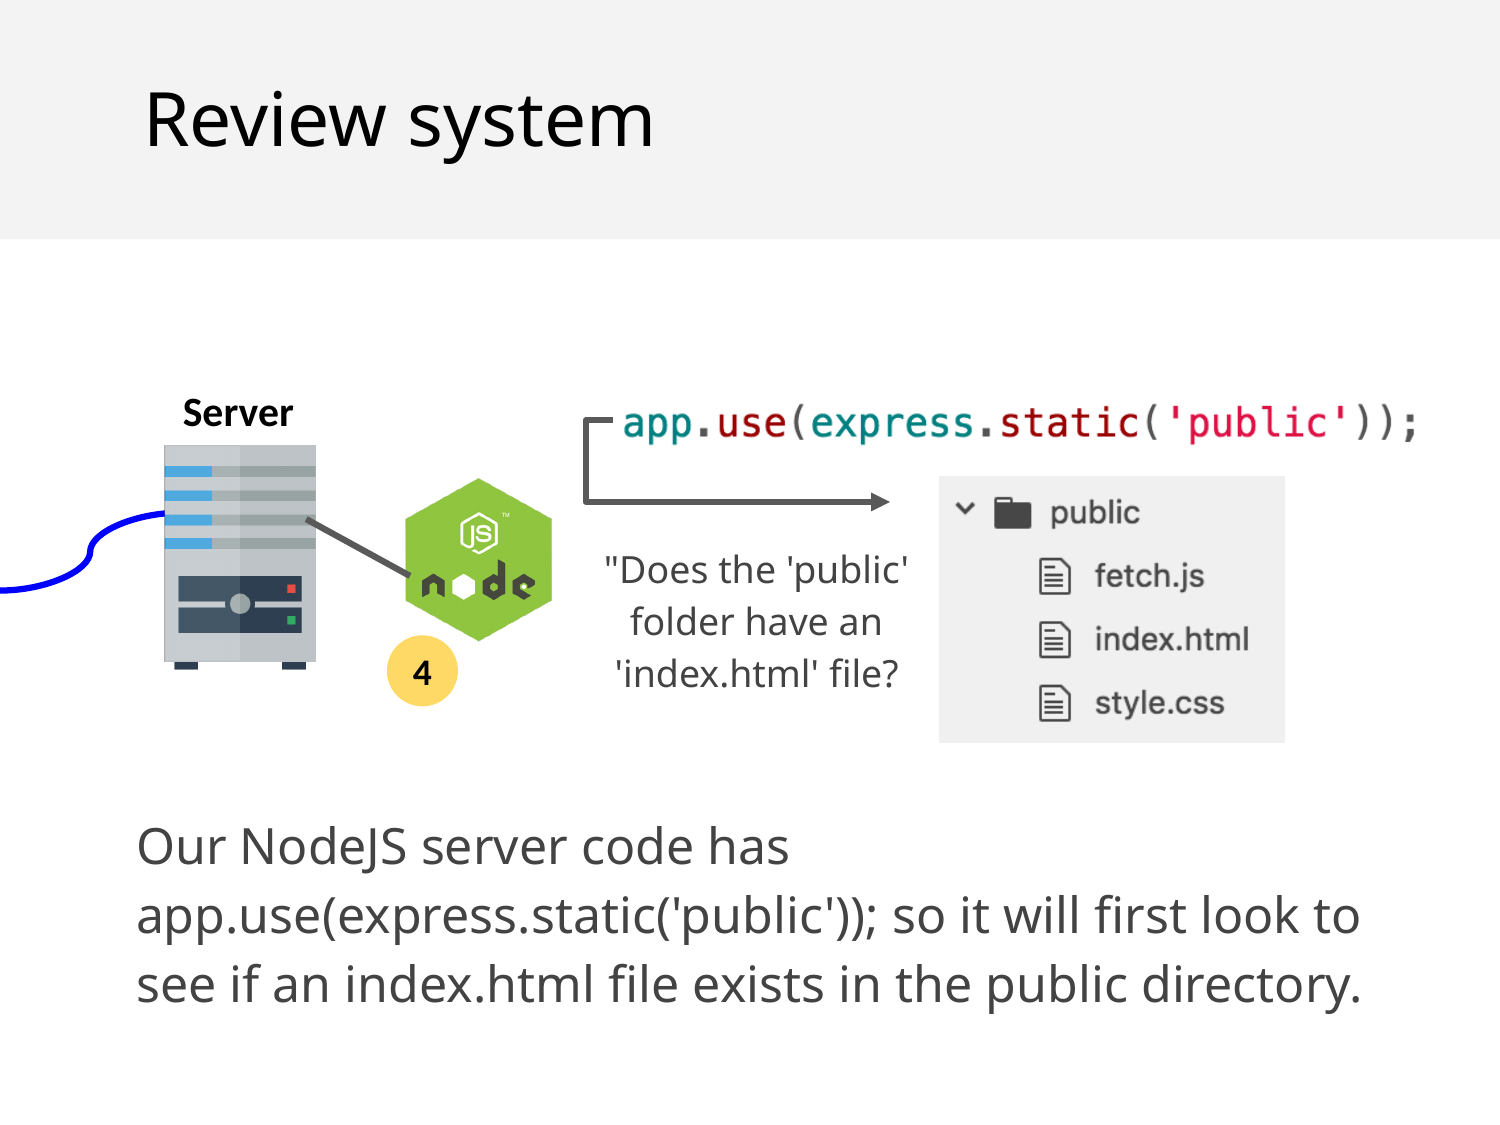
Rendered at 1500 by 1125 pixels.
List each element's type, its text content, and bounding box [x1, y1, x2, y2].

list "Does the 'public' folder have an 'index.html' file? [560, 524, 954, 692]
text_box Server [82, 337, 395, 481]
picture [394, 476, 562, 644]
list Our NodeJS server code has app.use(express.static('public')); so it will first look to see if an index.html file exists in the public directory. [121, 790, 1442, 1092]
title Review system [128, 56, 1372, 183]
picture [597, 384, 1440, 743]
picture [119, 481, 358, 680]
text_box 4 [386, 635, 458, 707]
